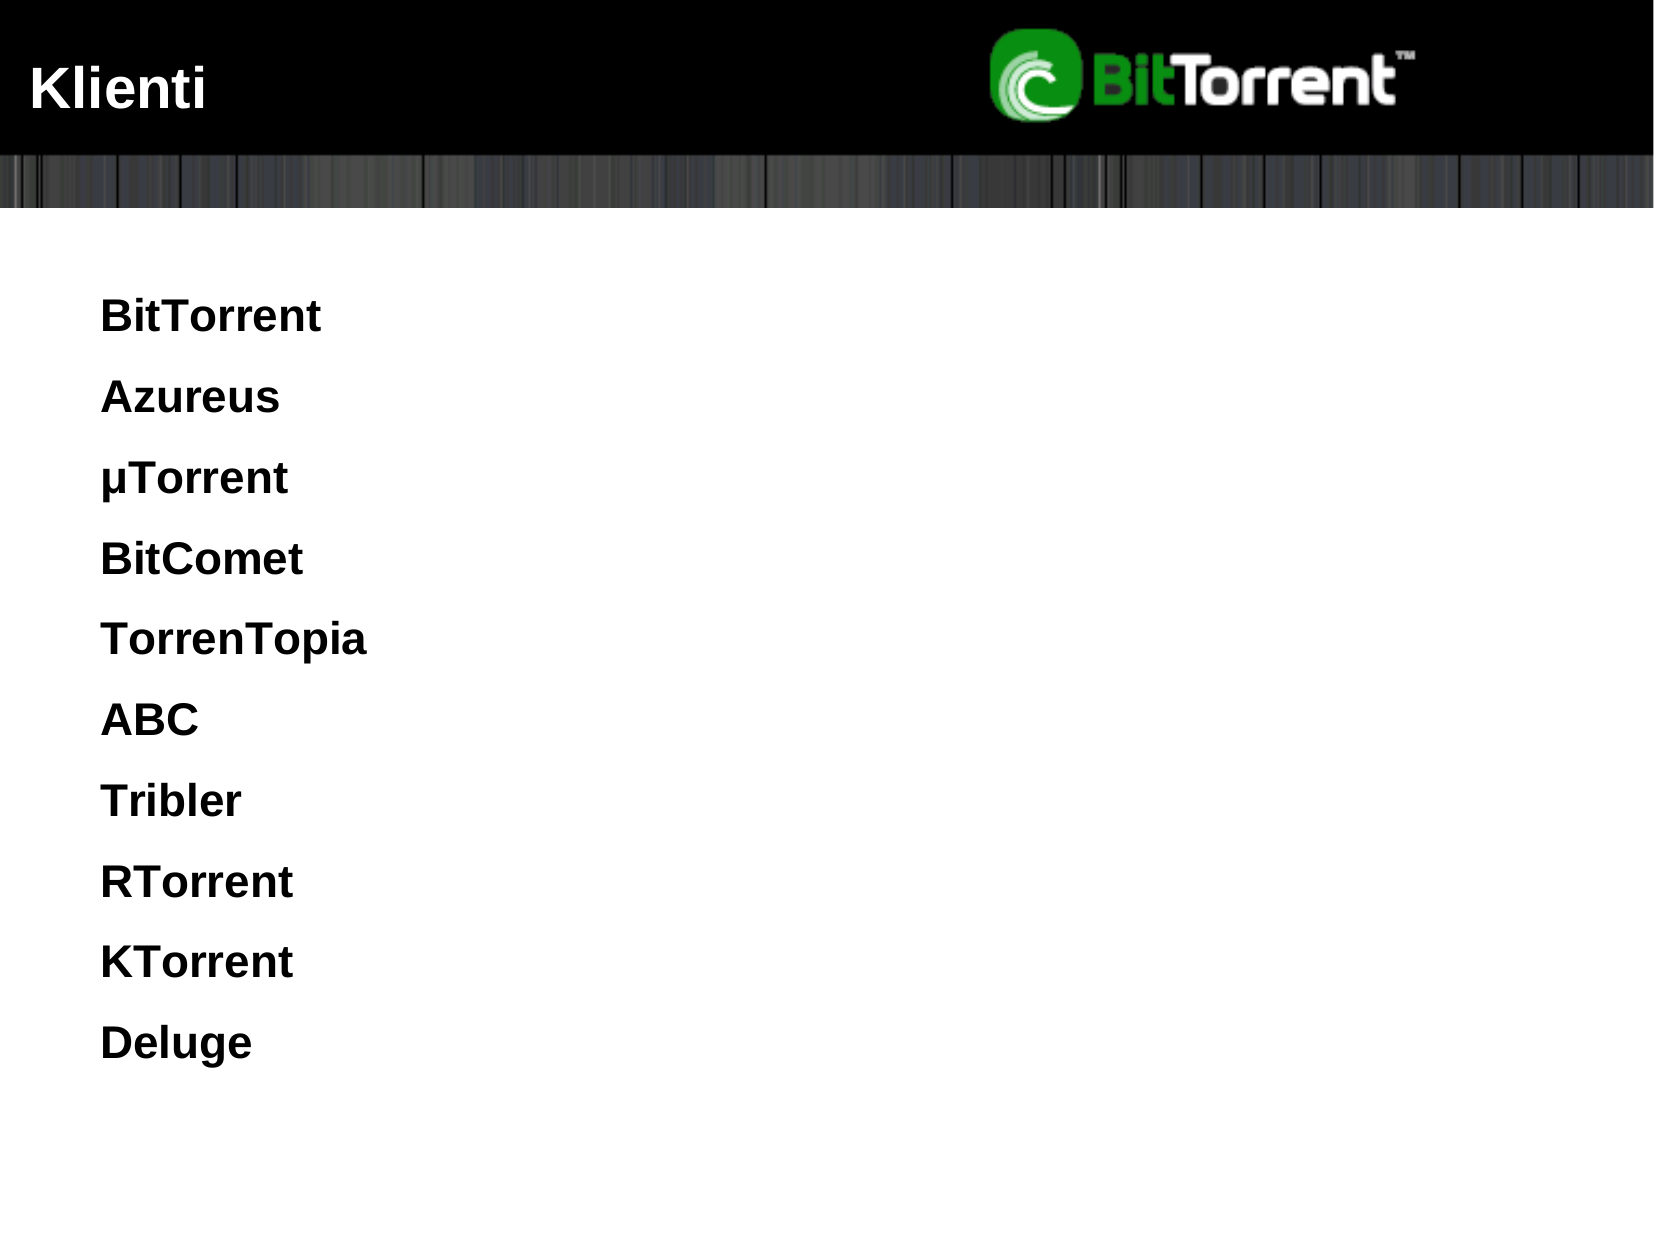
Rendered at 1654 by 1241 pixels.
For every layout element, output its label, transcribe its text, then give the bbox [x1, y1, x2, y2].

list BitTorrent Azureus μTorrent BitComet TorrenTopia ABC Tribler RTorrent KTorrent Deluge [82, 290, 1571, 1094]
picture [0, 0, 1654, 208]
title Klienti [29, 0, 1518, 178]
